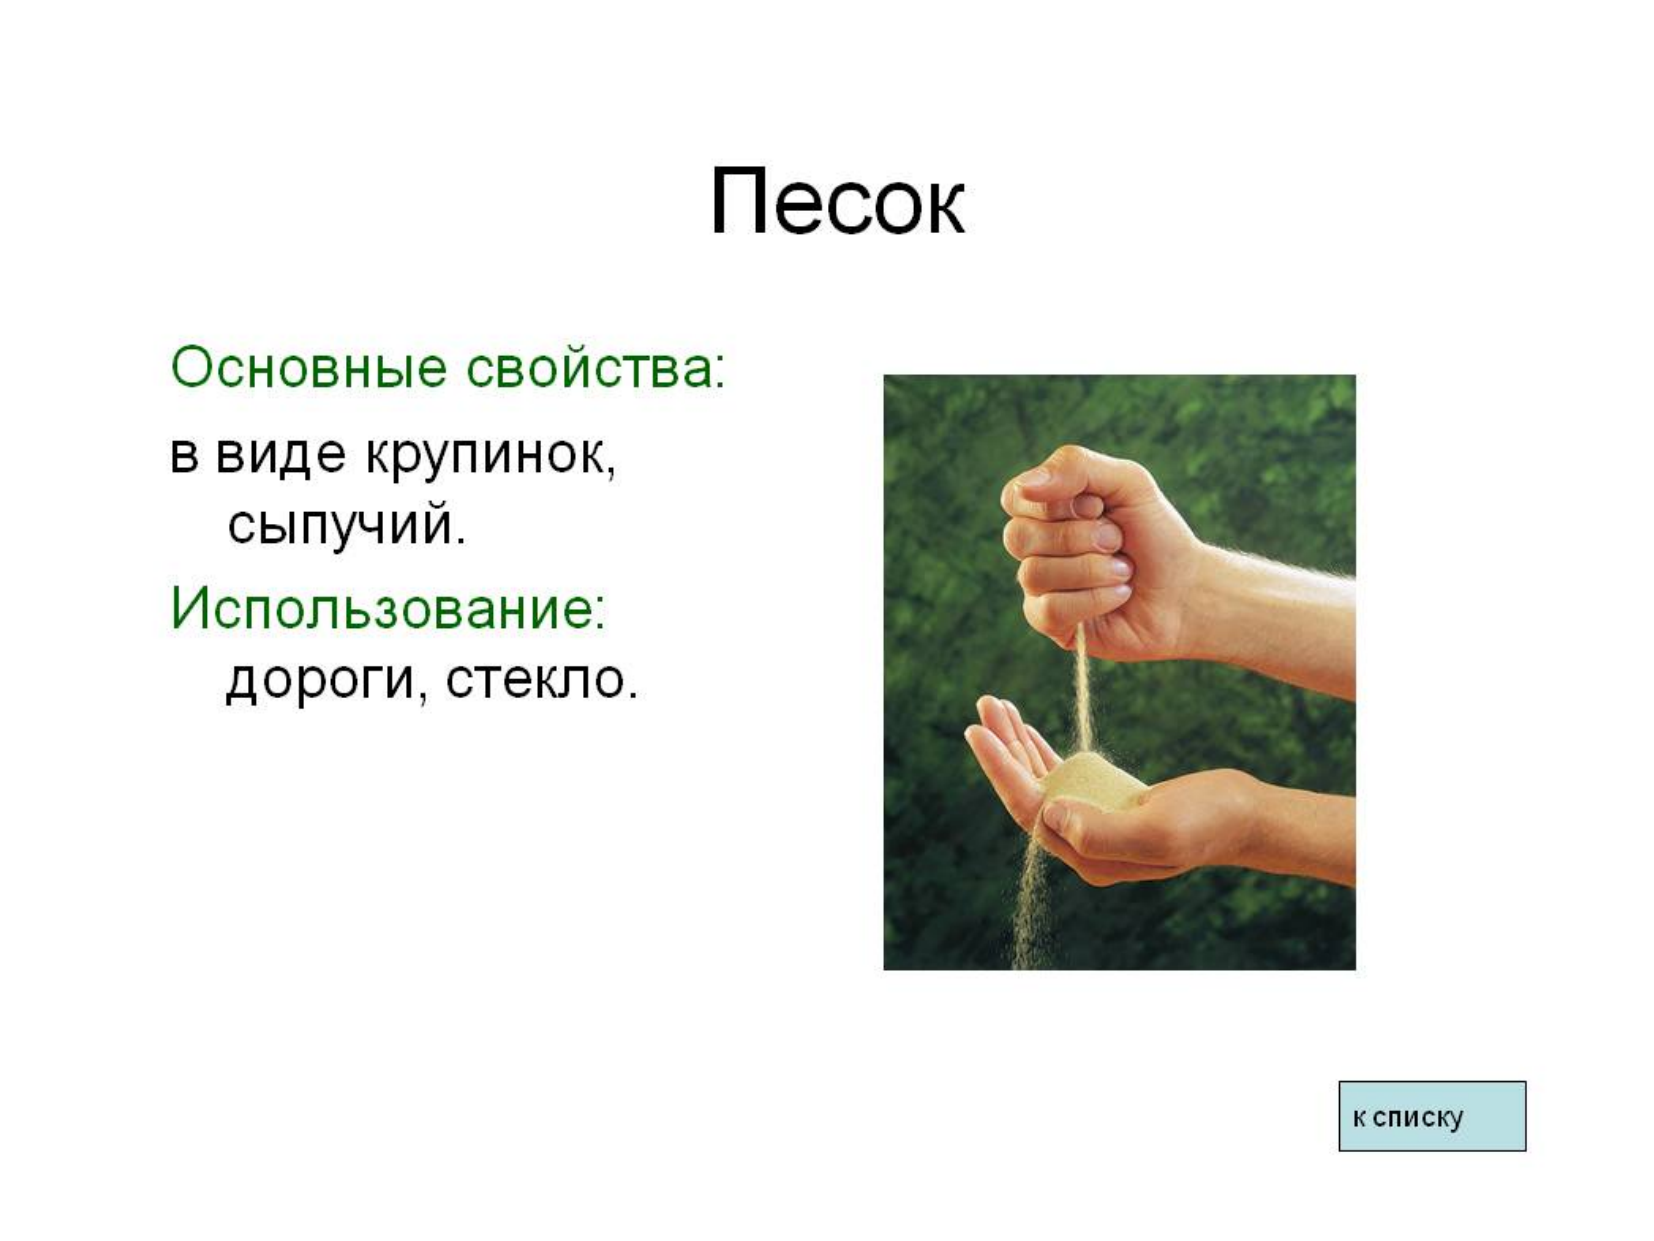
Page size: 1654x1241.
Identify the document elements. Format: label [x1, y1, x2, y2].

picture [78, 58, 1595, 1193]
